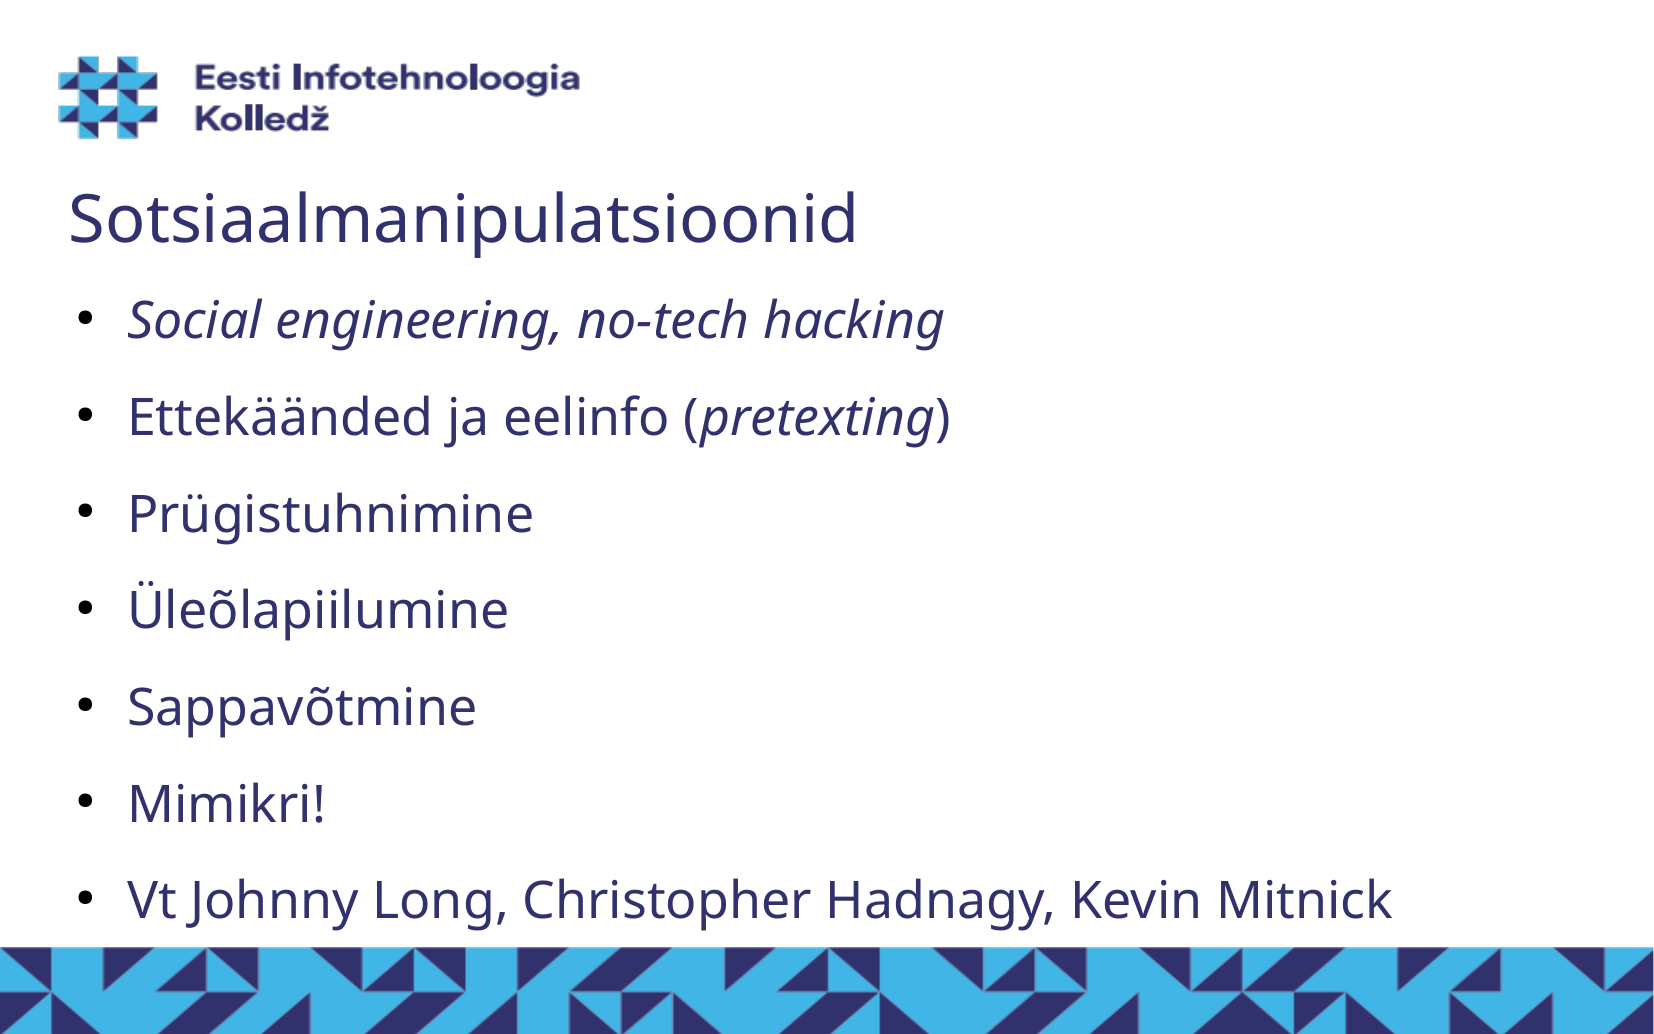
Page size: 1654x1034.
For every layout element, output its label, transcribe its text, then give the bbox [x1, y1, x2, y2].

title Sotsiaalmanipulatsioonid [68, 147, 1536, 283]
list Social engineering, no-tech hacking Ettekäänded ja eelinfo (pretexting) Prügistuhnimine Üleõlapiilumine Sappavõtmine Mimikri! Vt Johnny Long, Christopher Hadnagy, Kevin Mitnick [59, 283, 1595, 936]
